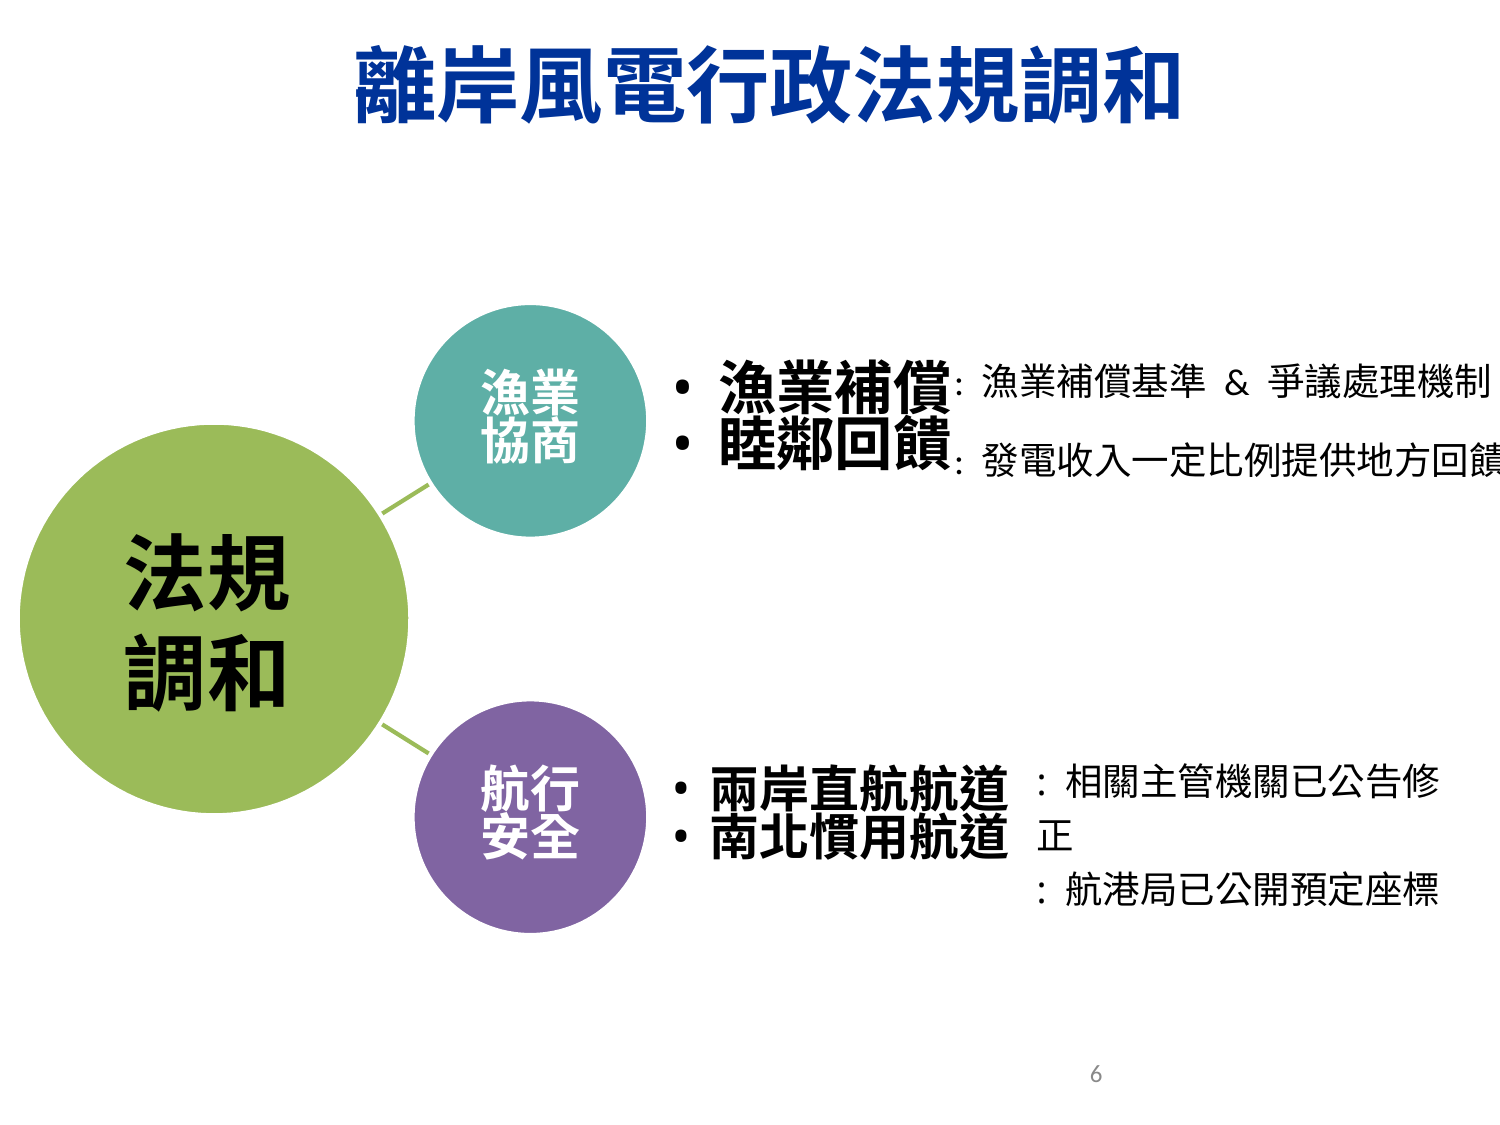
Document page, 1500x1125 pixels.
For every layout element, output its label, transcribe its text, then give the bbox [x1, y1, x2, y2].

text_box [17, 422, 411, 816]
text_box 漁業 協商 [412, 303, 649, 539]
text_box 離岸風電行政法規調和 [159, 29, 1381, 150]
text_box : 漁業補償基準 & 爭議處理機制 : 發電收入一定比例提供地方回饋 [939, 316, 1500, 492]
text_box 6 [1074, 1042, 1426, 1103]
text_box 漁業補償 睦鄰回饋 [671, 303, 1026, 539]
text_box : 相關主管機關已公告修正 : 航港局已公開預定座標 [1021, 741, 1483, 866]
text_box 航行 安全 [412, 699, 649, 936]
text_box 兩岸直航航道 南北慣用航道 [671, 699, 1026, 936]
text_box 法規 調和 [107, 512, 307, 730]
